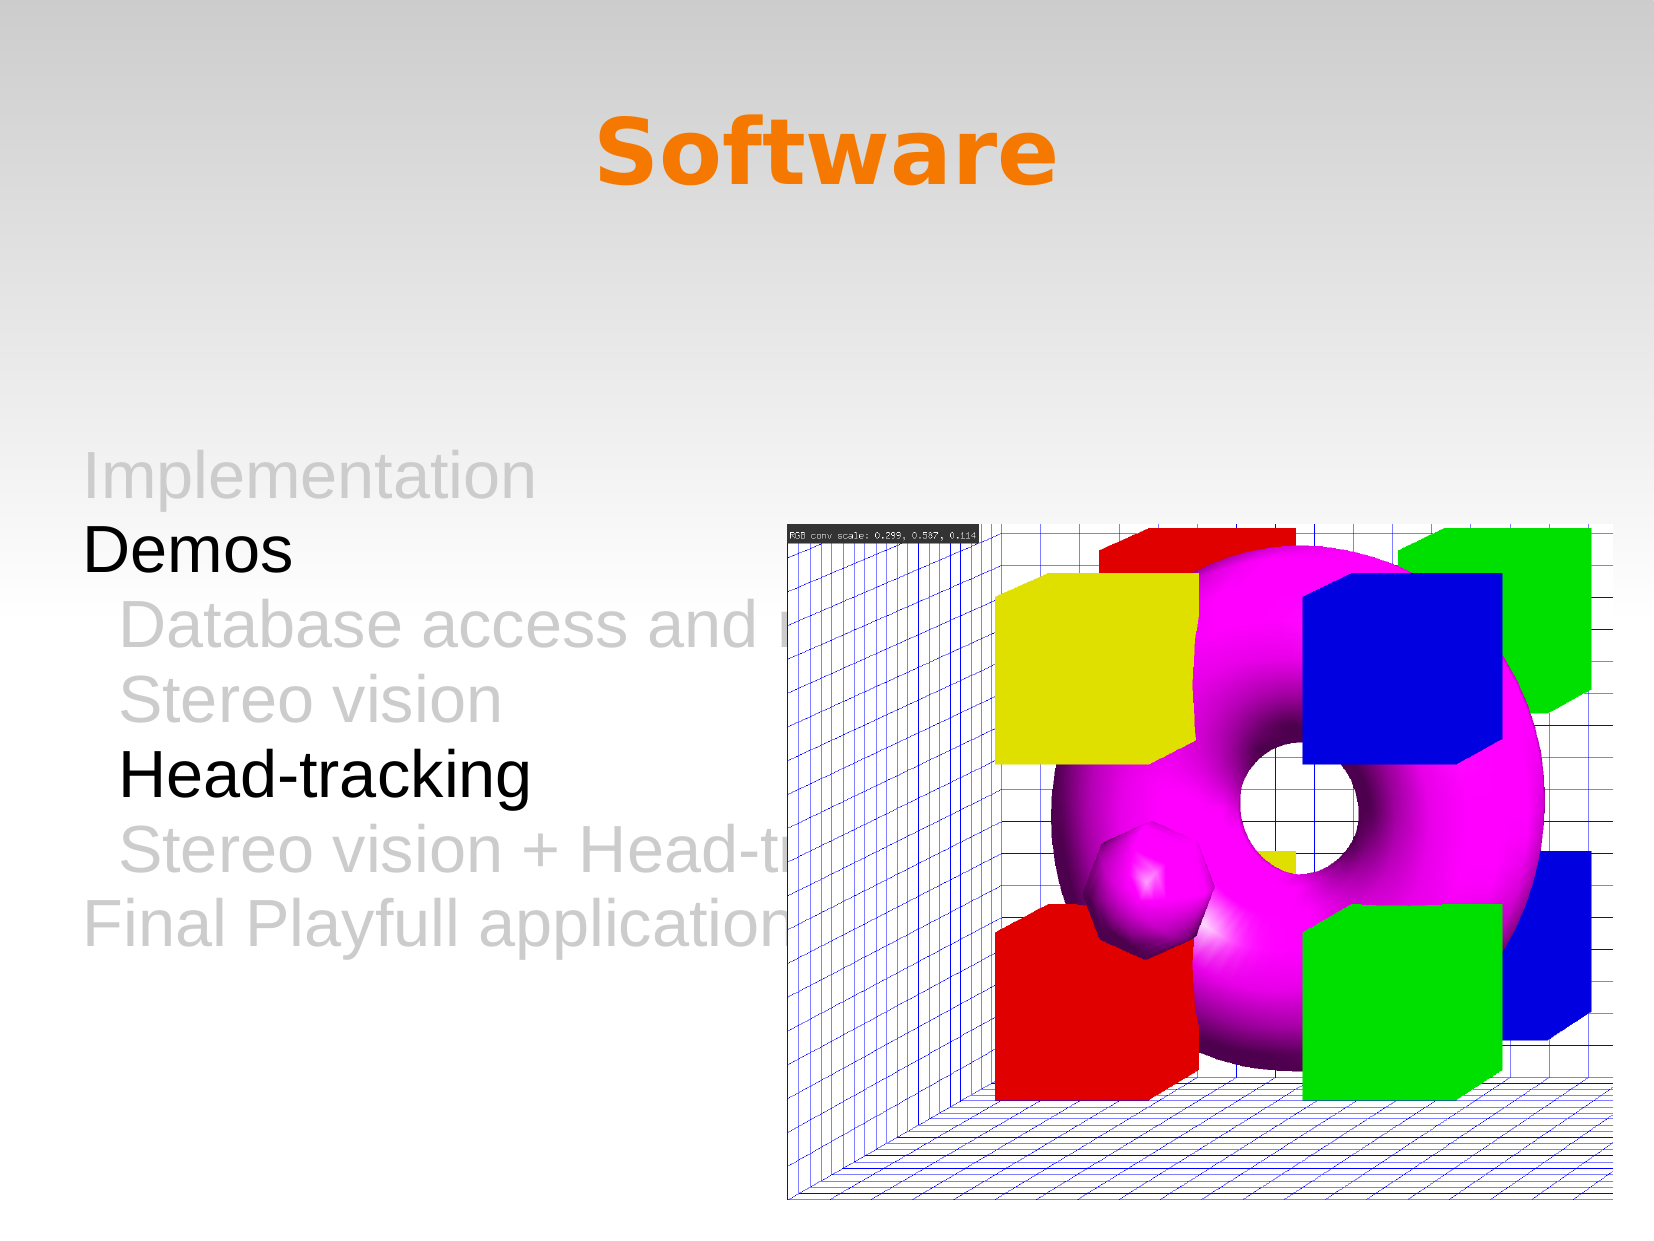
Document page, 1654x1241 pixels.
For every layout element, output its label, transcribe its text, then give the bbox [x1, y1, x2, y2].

title Software [82, 56, 1571, 250]
picture [787, 524, 1613, 1201]
subtitle Implementation Demos Database access and menu Stereo vision Head-tracking Stereo vision + Head-tracking Final Playfull application [82, 297, 1571, 1102]
